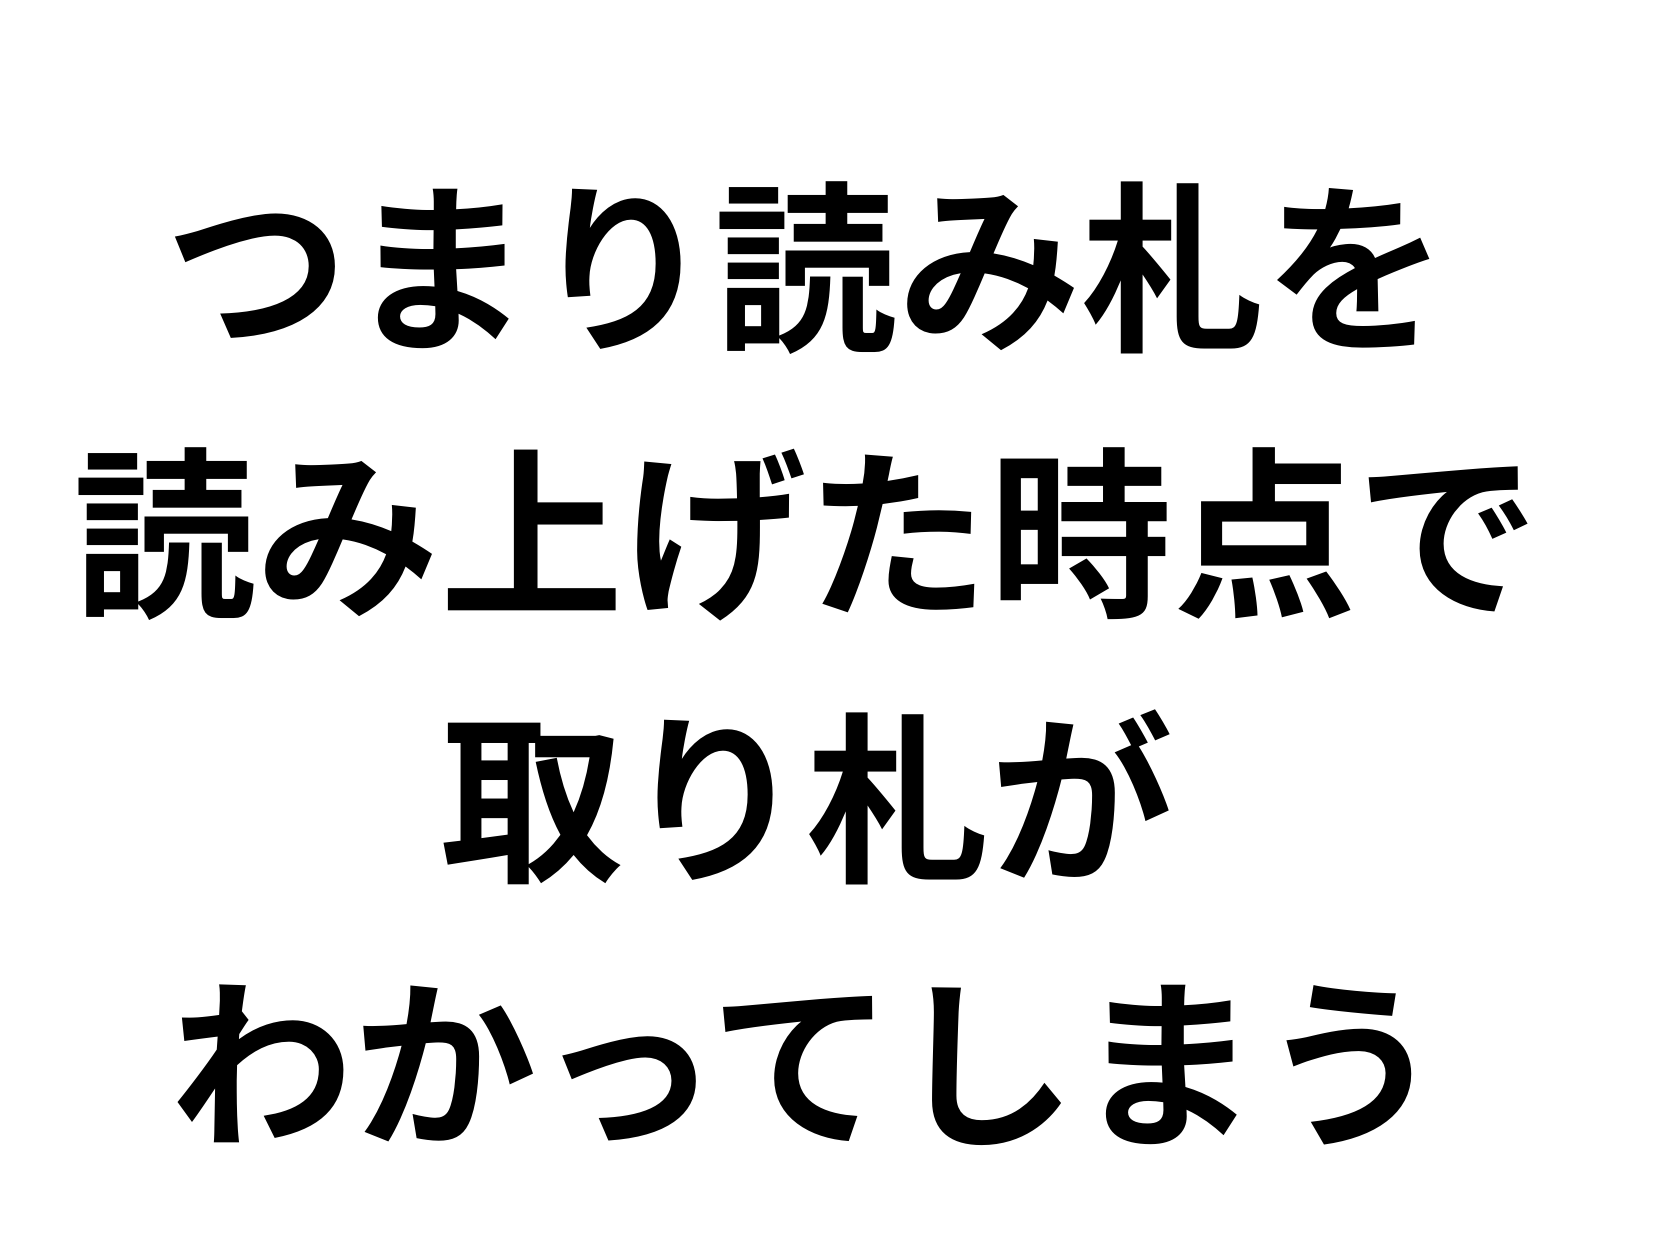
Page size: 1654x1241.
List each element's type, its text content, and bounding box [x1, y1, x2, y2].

text_box つまり読み札を 読み上げた時点で 取り札が わかってしまう [59, 118, 1550, 923]
